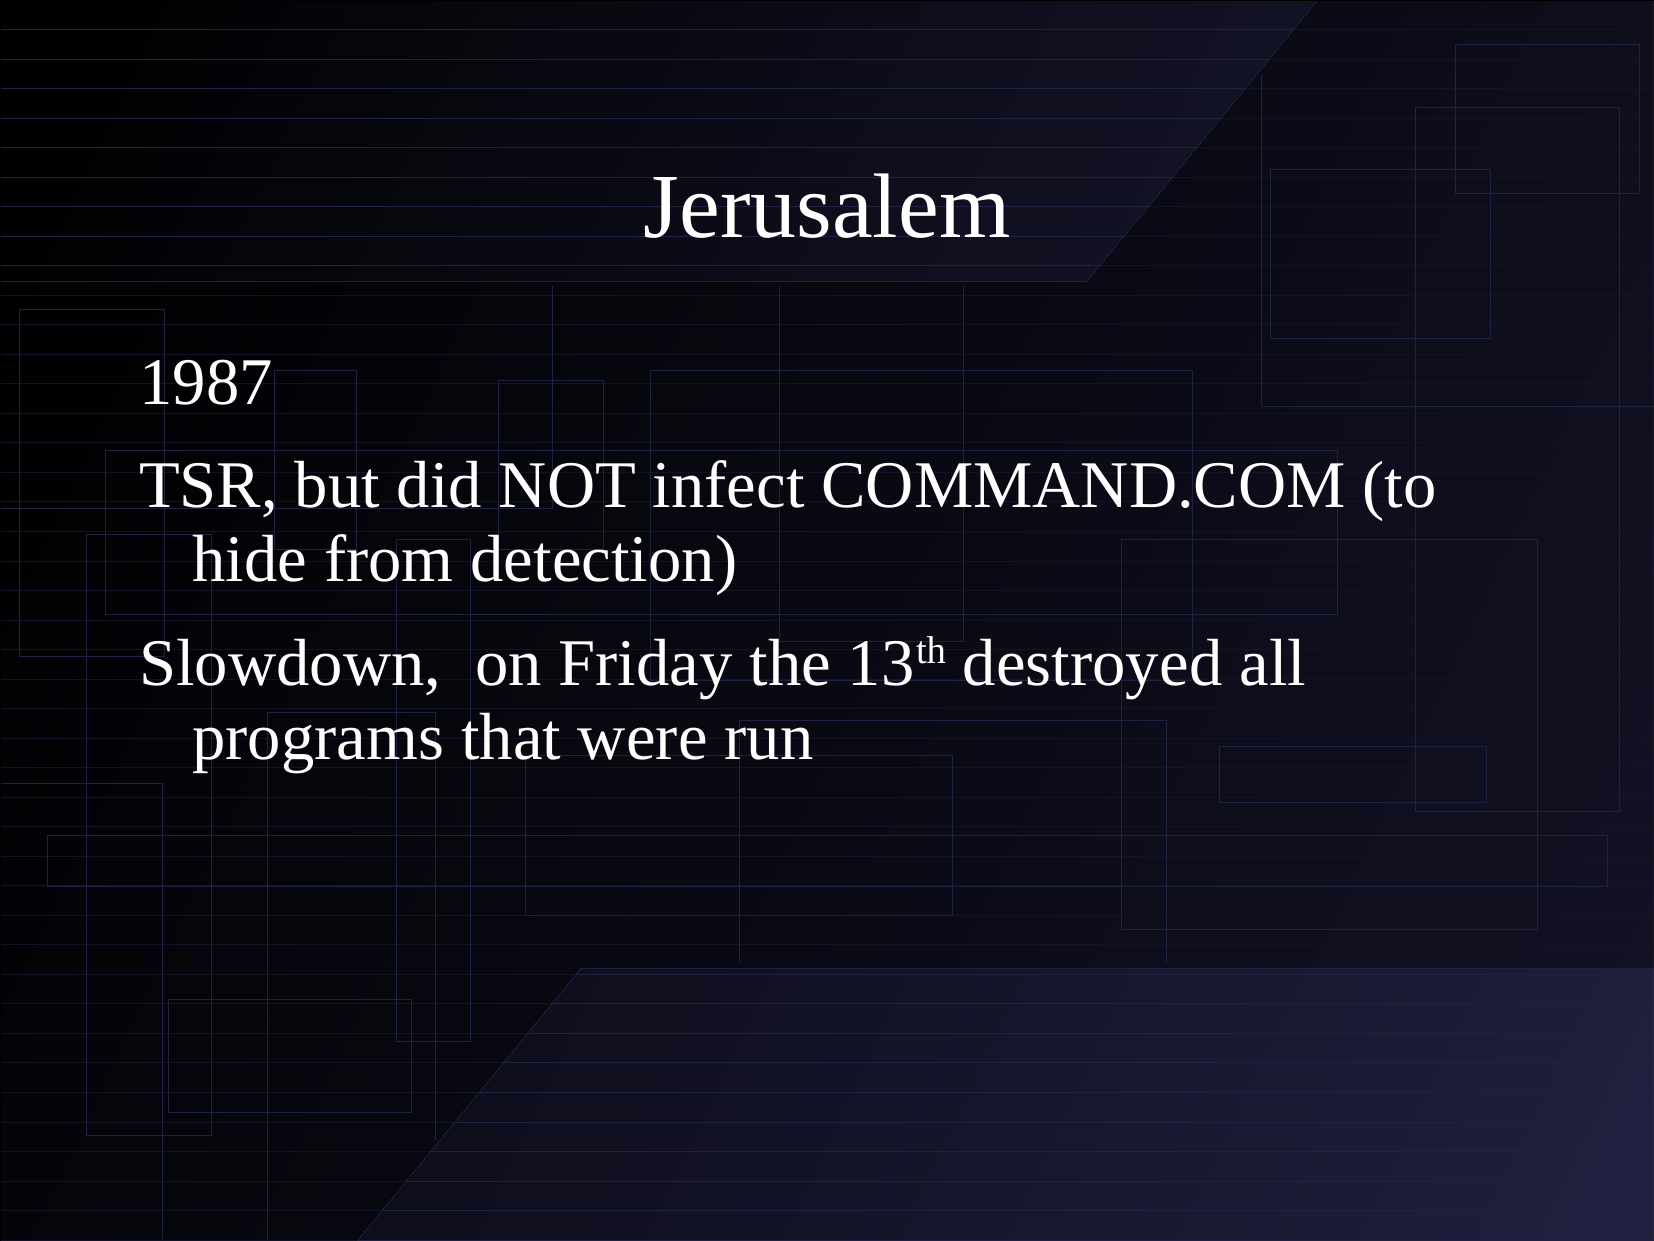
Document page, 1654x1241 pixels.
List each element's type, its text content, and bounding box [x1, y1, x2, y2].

list 1987 TSR, but did NOT infect COMMAND.COM (to hide from detection) Slowdown, on Friday the 13th destroyed all programs that were run [121, 344, 1534, 1127]
title Jerusalem [121, 102, 1534, 311]
